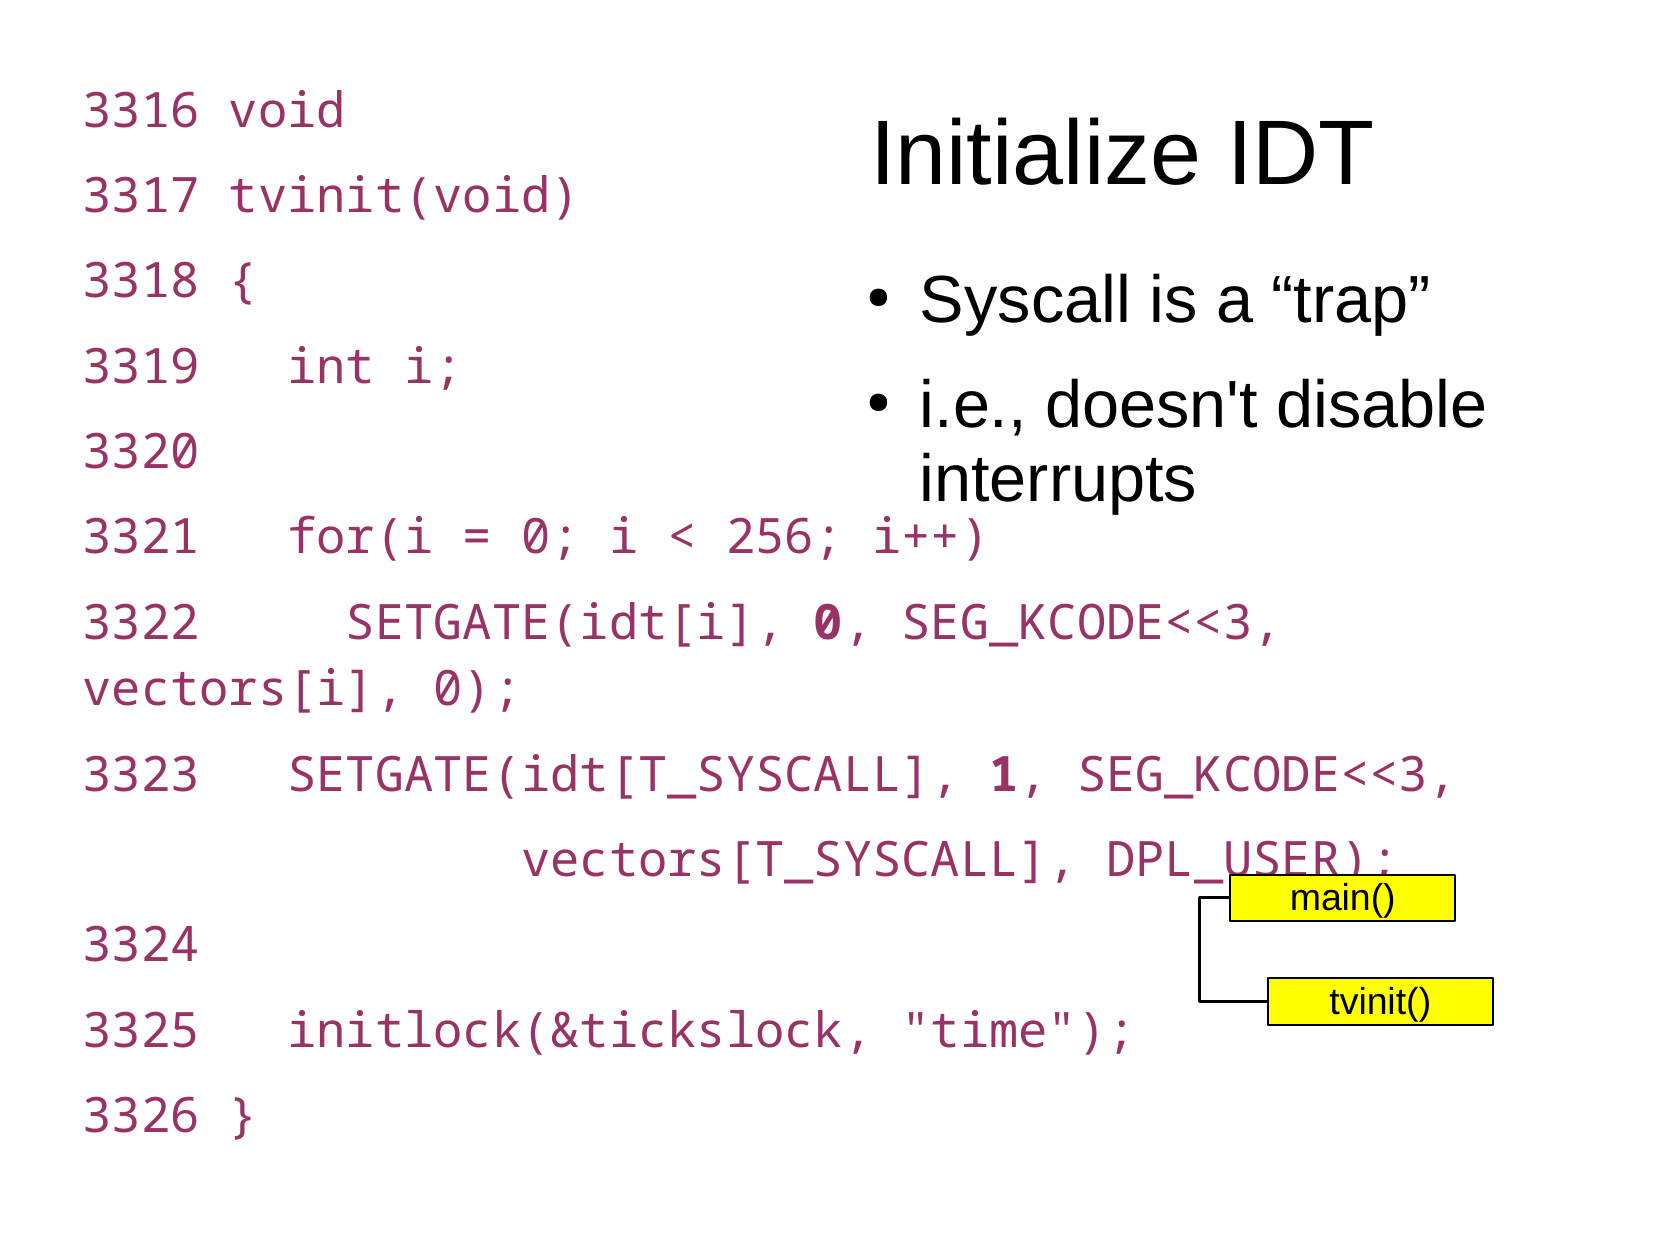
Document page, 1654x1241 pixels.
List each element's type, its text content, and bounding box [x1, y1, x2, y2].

title Initialize IDT [675, 49, 1571, 257]
text_box main() [1230, 874, 1456, 921]
list 3316 void 3317 tvinit(void) 3318 { 3319 int i; 3320 3321 for(i = 0; i < 256; i++) 3322 SETGATE(idt[i], 0, SEG_KCODE<<3, vectors[i], 0); 3323 SETGATE(idt[T_SYSCALL], 1, SEG_KCODE<<3, vectors[T_SYSCALL], DPL_USER); 3324 3325 initlock(&tickslock, "time"); 3326 } [82, 75, 1571, 1163]
list Syscall is a “trap” i.e., doesn't disable interrupts [848, 262, 1576, 682]
text_box tvinit() [1267, 978, 1493, 1025]
